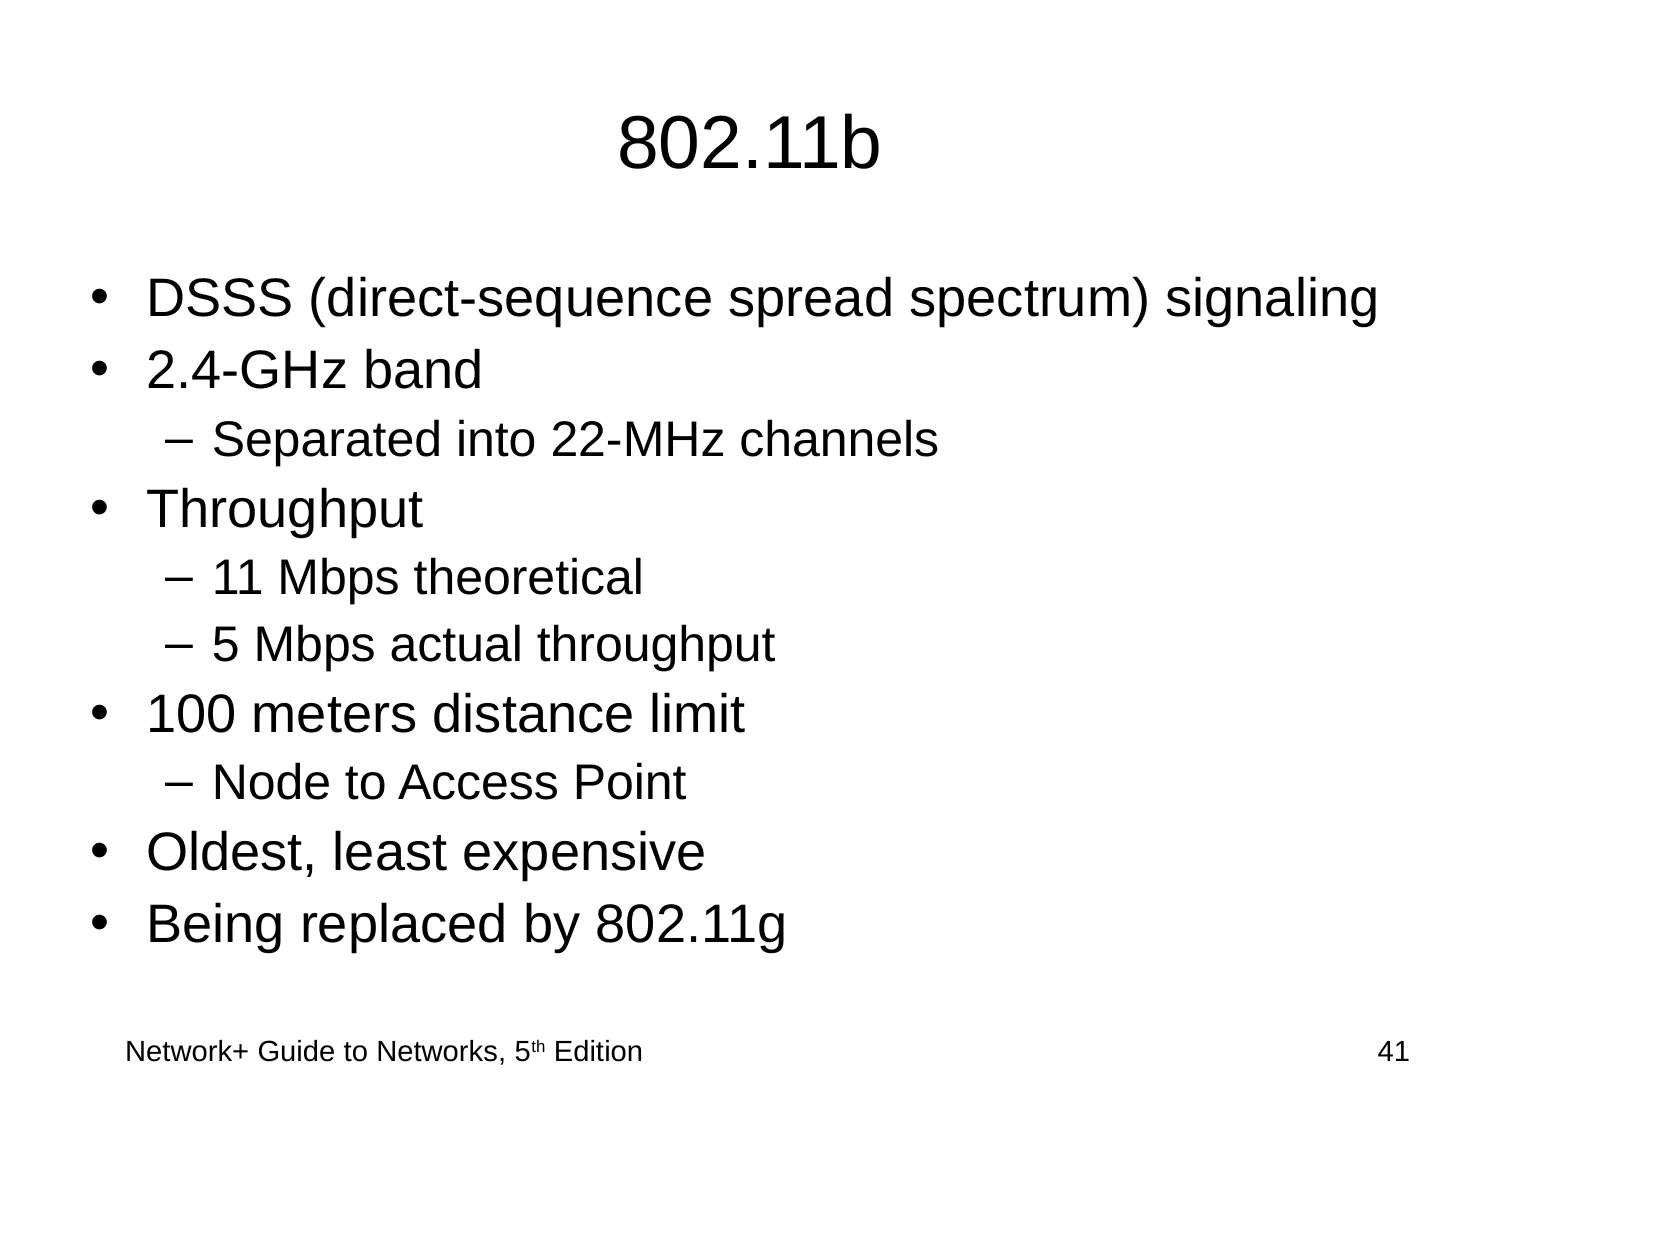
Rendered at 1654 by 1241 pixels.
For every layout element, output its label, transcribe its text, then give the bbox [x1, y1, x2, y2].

text_box <number> [1074, 1024, 1426, 1103]
text_box Network+ Guide to Networks, 5th Edition [75, 1024, 988, 1103]
list DSSS (direct-sequence spread spectrum) signaling 2.4-GHz band Separated into 22-MHz channels Throughput 11 Mbps theoretical 5 Mbps actual throughput 100 meters distance limit Node to Access Point Oldest, least expensive Being replaced by 802.11g [75, 262, 1426, 1005]
title 802.11b [75, 45, 1426, 233]
